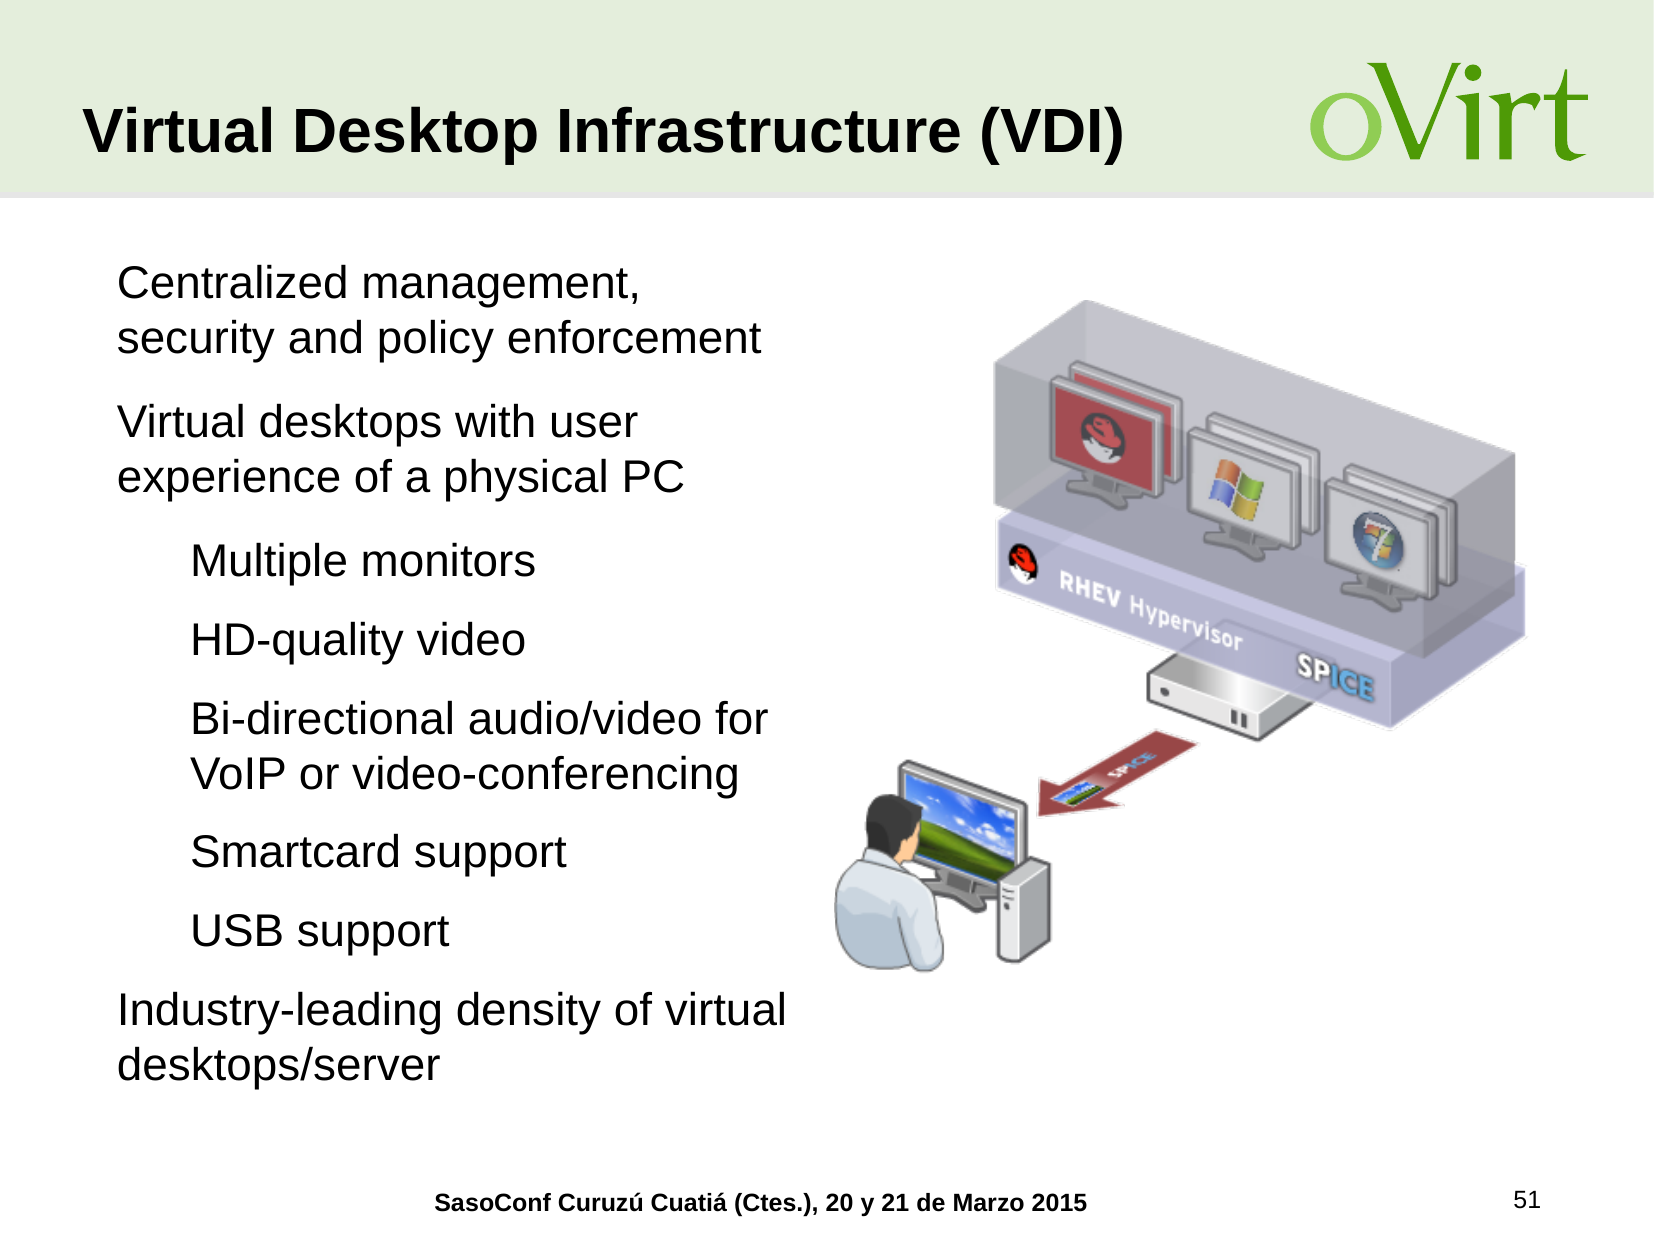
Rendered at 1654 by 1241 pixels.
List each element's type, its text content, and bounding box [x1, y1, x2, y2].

title Virtual Desktop Infrastructure (VDI) [82, 37, 1571, 226]
picture [834, 300, 1529, 976]
list Centralized management, security and policy enforcement Virtual desktops with user experience of a physical PC Multiple monitors HD-quality video Bi-directional audio/video for VoIP or video-conferencing Smartcard support USB support Industry-leading density of virtual desktops/server [86, 244, 819, 1008]
